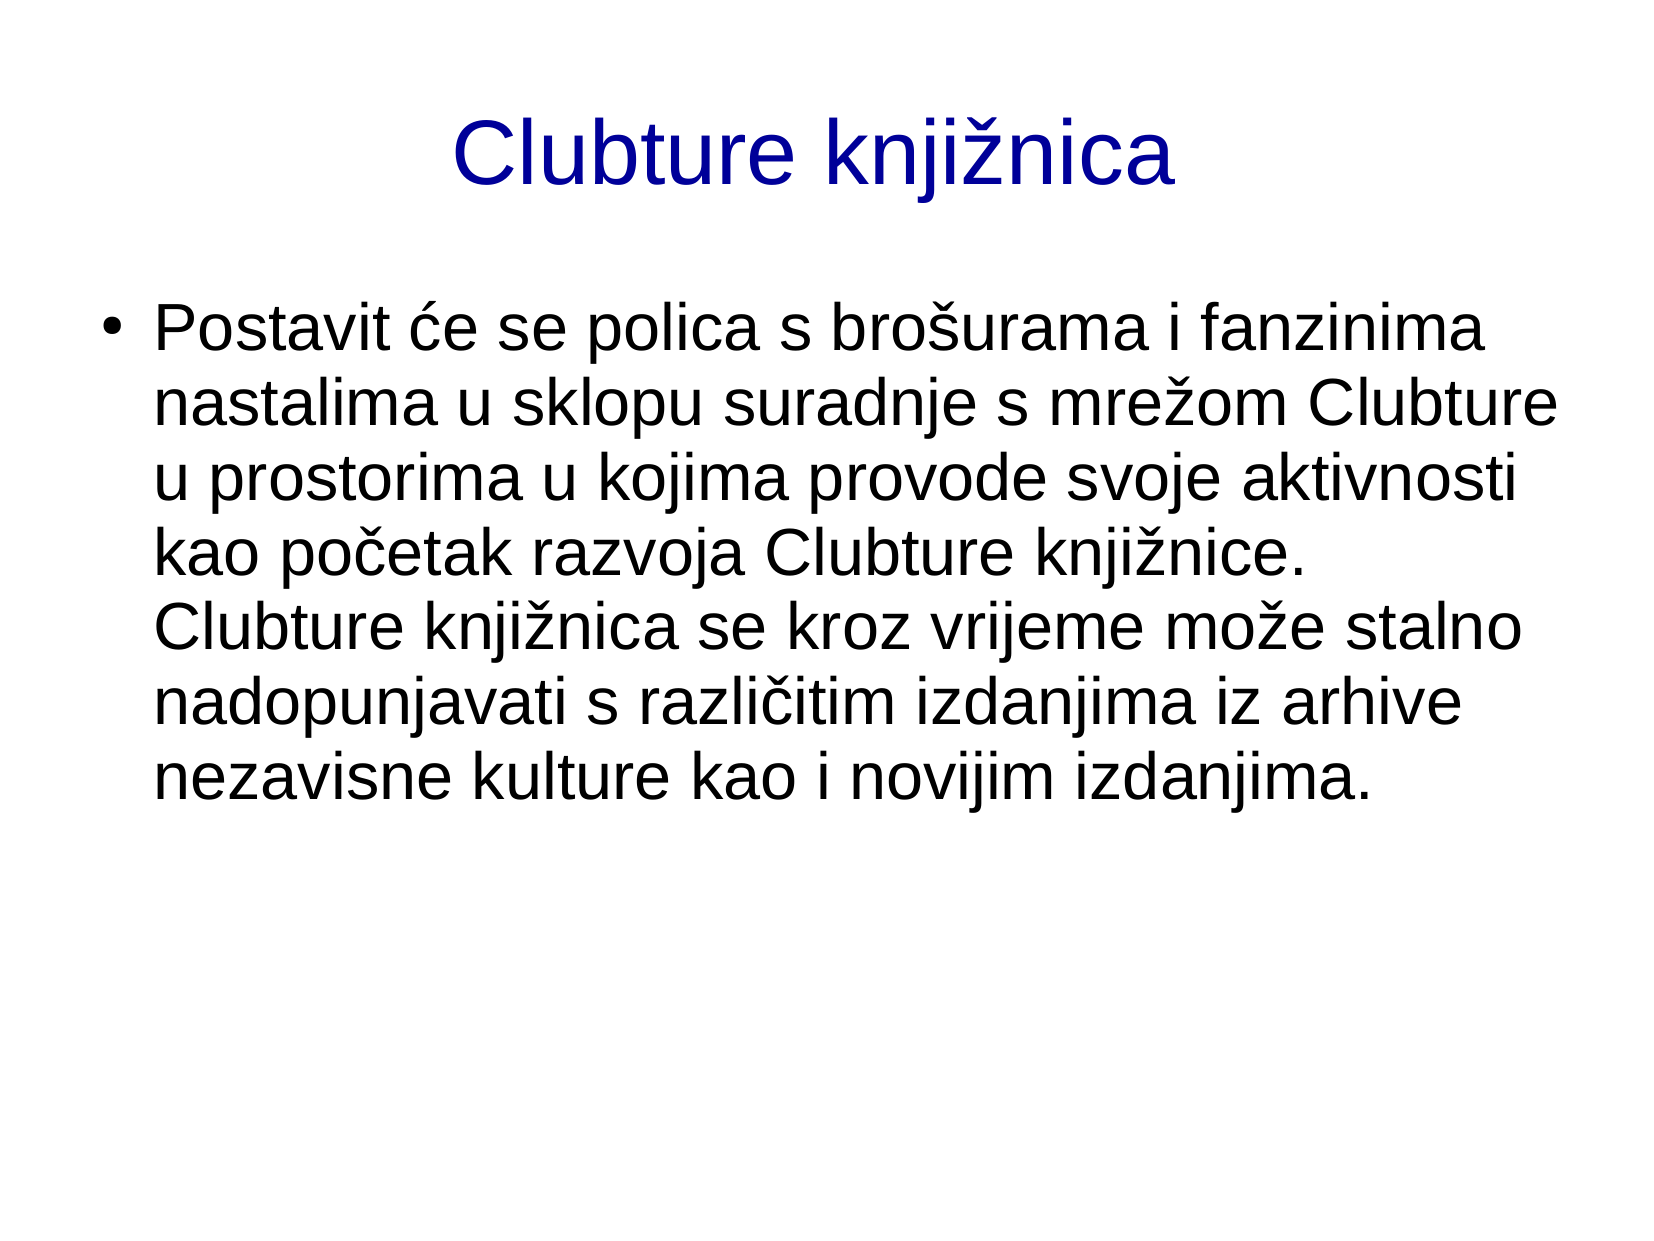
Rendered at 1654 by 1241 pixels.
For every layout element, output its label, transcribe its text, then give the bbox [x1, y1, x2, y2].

title Clubture knjižnica [82, 49, 1571, 257]
list Postavit će se polica s brošurama i fanzinima nastalima u sklopu suradnje s mrežom Clubture u prostorima u kojima provode svoje aktivnosti kao početak razvoja Clubture knjižnice. Clubture knjižnica se kroz vrijeme može stalno nadopunjavati s različitim izdanjima iz arhive nezavisne kulture kao i novijim izdanjima. [82, 290, 1571, 1109]
